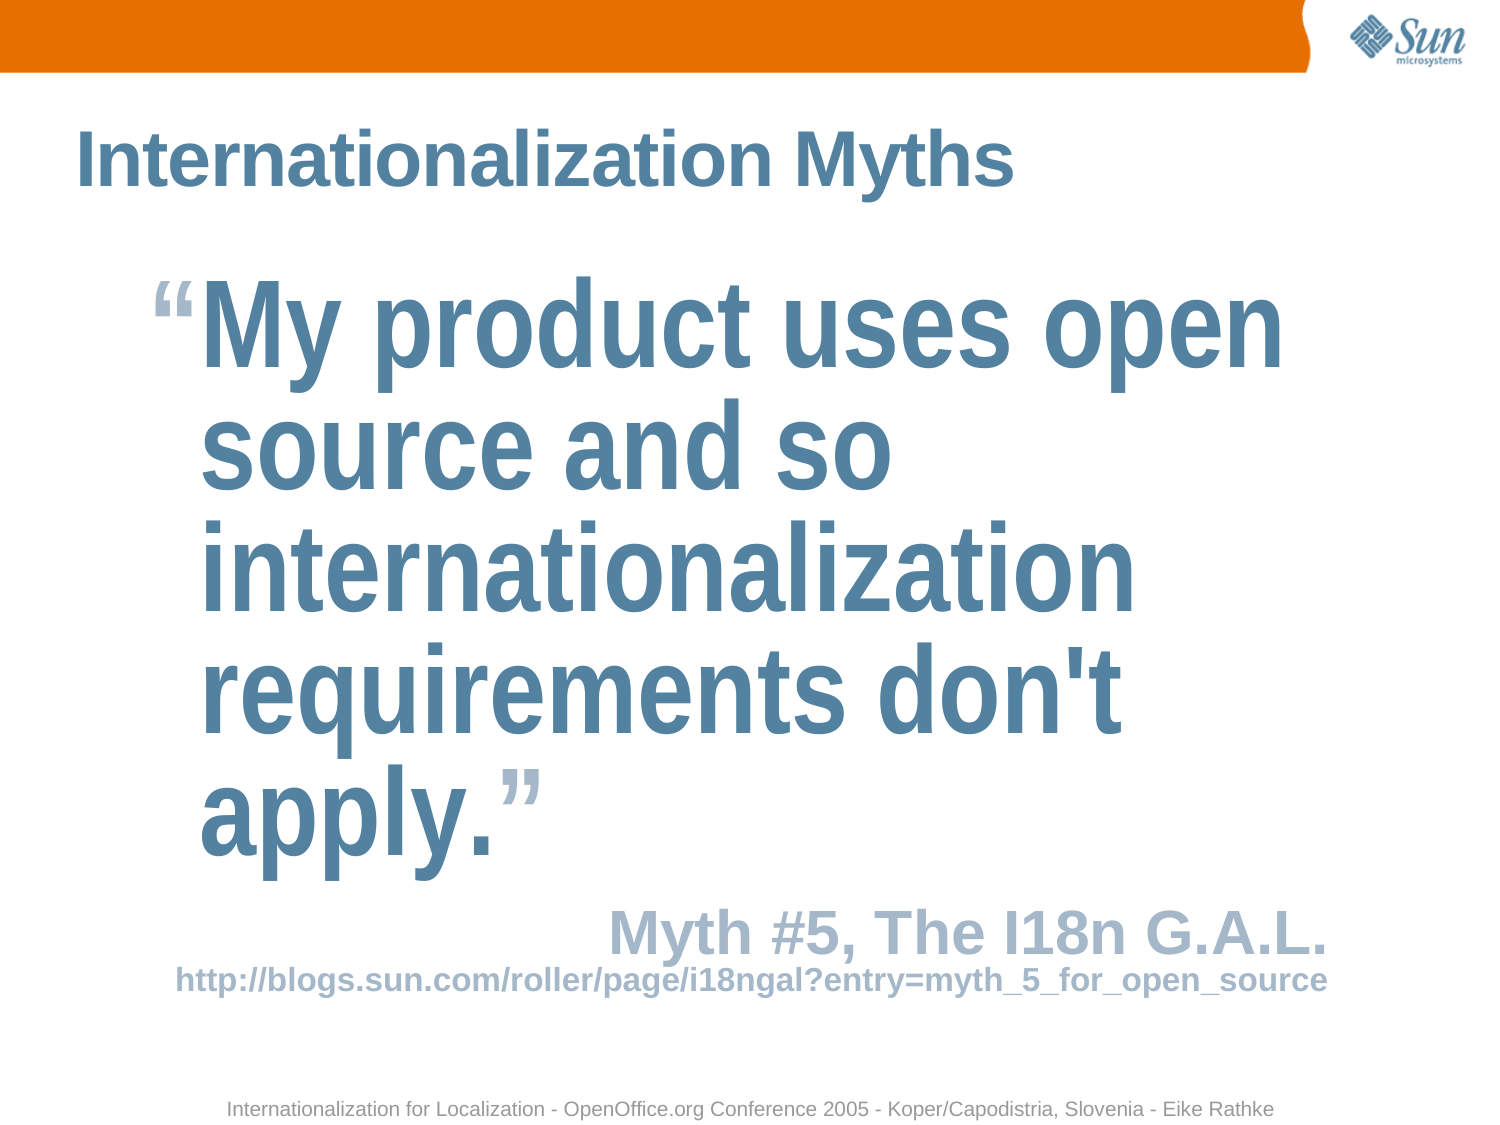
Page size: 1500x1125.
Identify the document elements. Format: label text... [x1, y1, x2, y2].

text_box “My product uses open source and so internationalization requirements don't apply.” [134, 253, 1362, 897]
title Internationalization Myths [75, 122, 1438, 228]
picture [0, 0, 1500, 75]
text_box Myth #5, The I18n G.A.L. http://blogs.sun.com/roller/page/i18ngal?entry=myth_5_for_open_source [160, 900, 1345, 1016]
